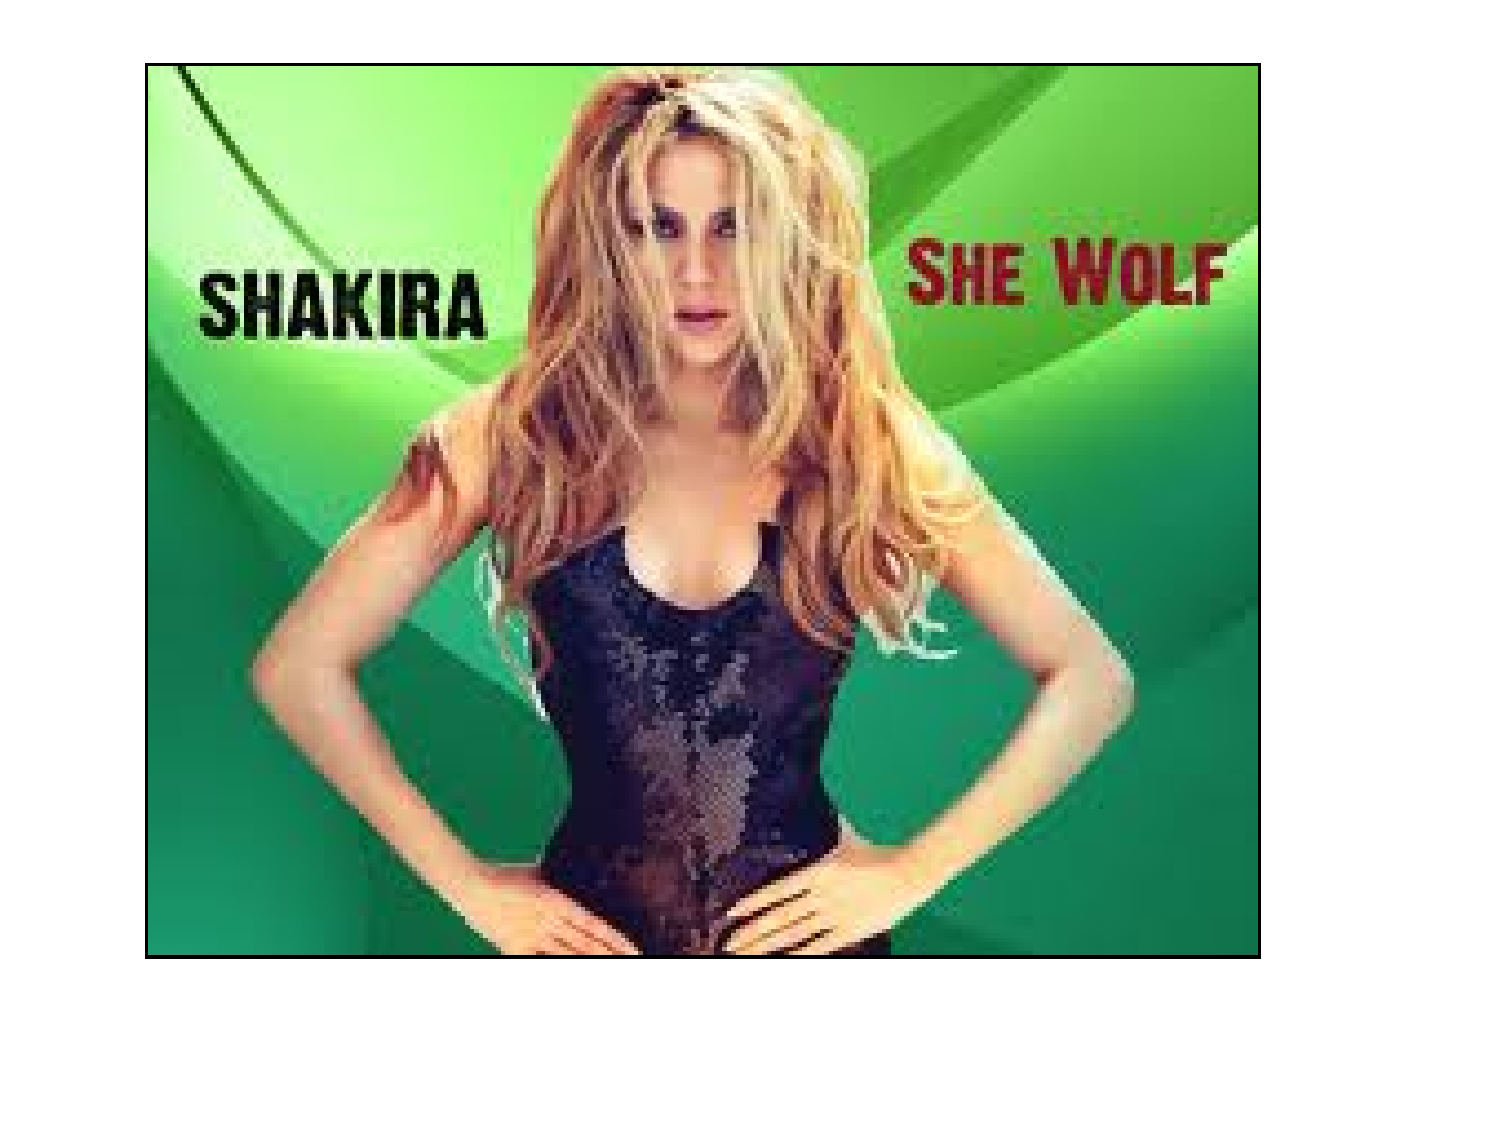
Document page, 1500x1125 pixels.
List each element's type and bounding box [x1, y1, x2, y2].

picture [147, 66, 1259, 956]
